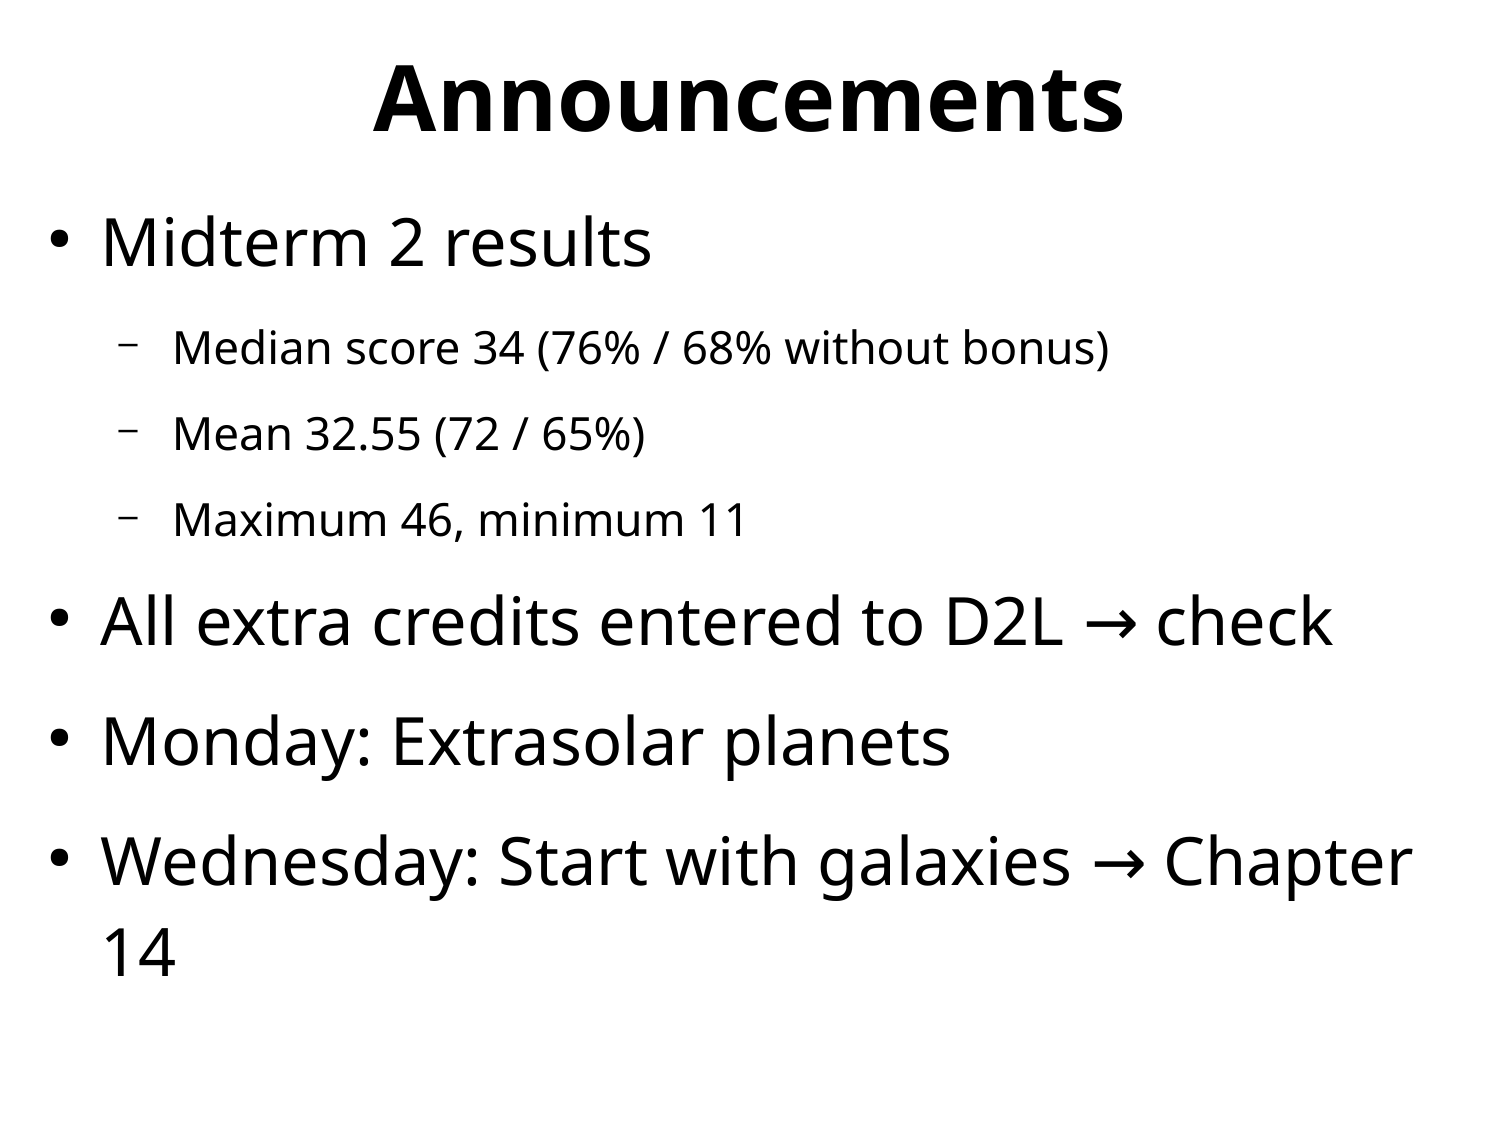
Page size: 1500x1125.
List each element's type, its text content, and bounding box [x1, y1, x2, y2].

title Announcements [30, 42, 1471, 150]
list Midterm 2 results Median score 34 (76% / 68% without bonus) Mean 32.55 (72 / 65%) Maximum 46, minimum 11 All extra credits entered to D2L → check Monday: Extrasolar planets Wednesday: Start with galaxies → Chapter 14 [30, 195, 1471, 1125]
